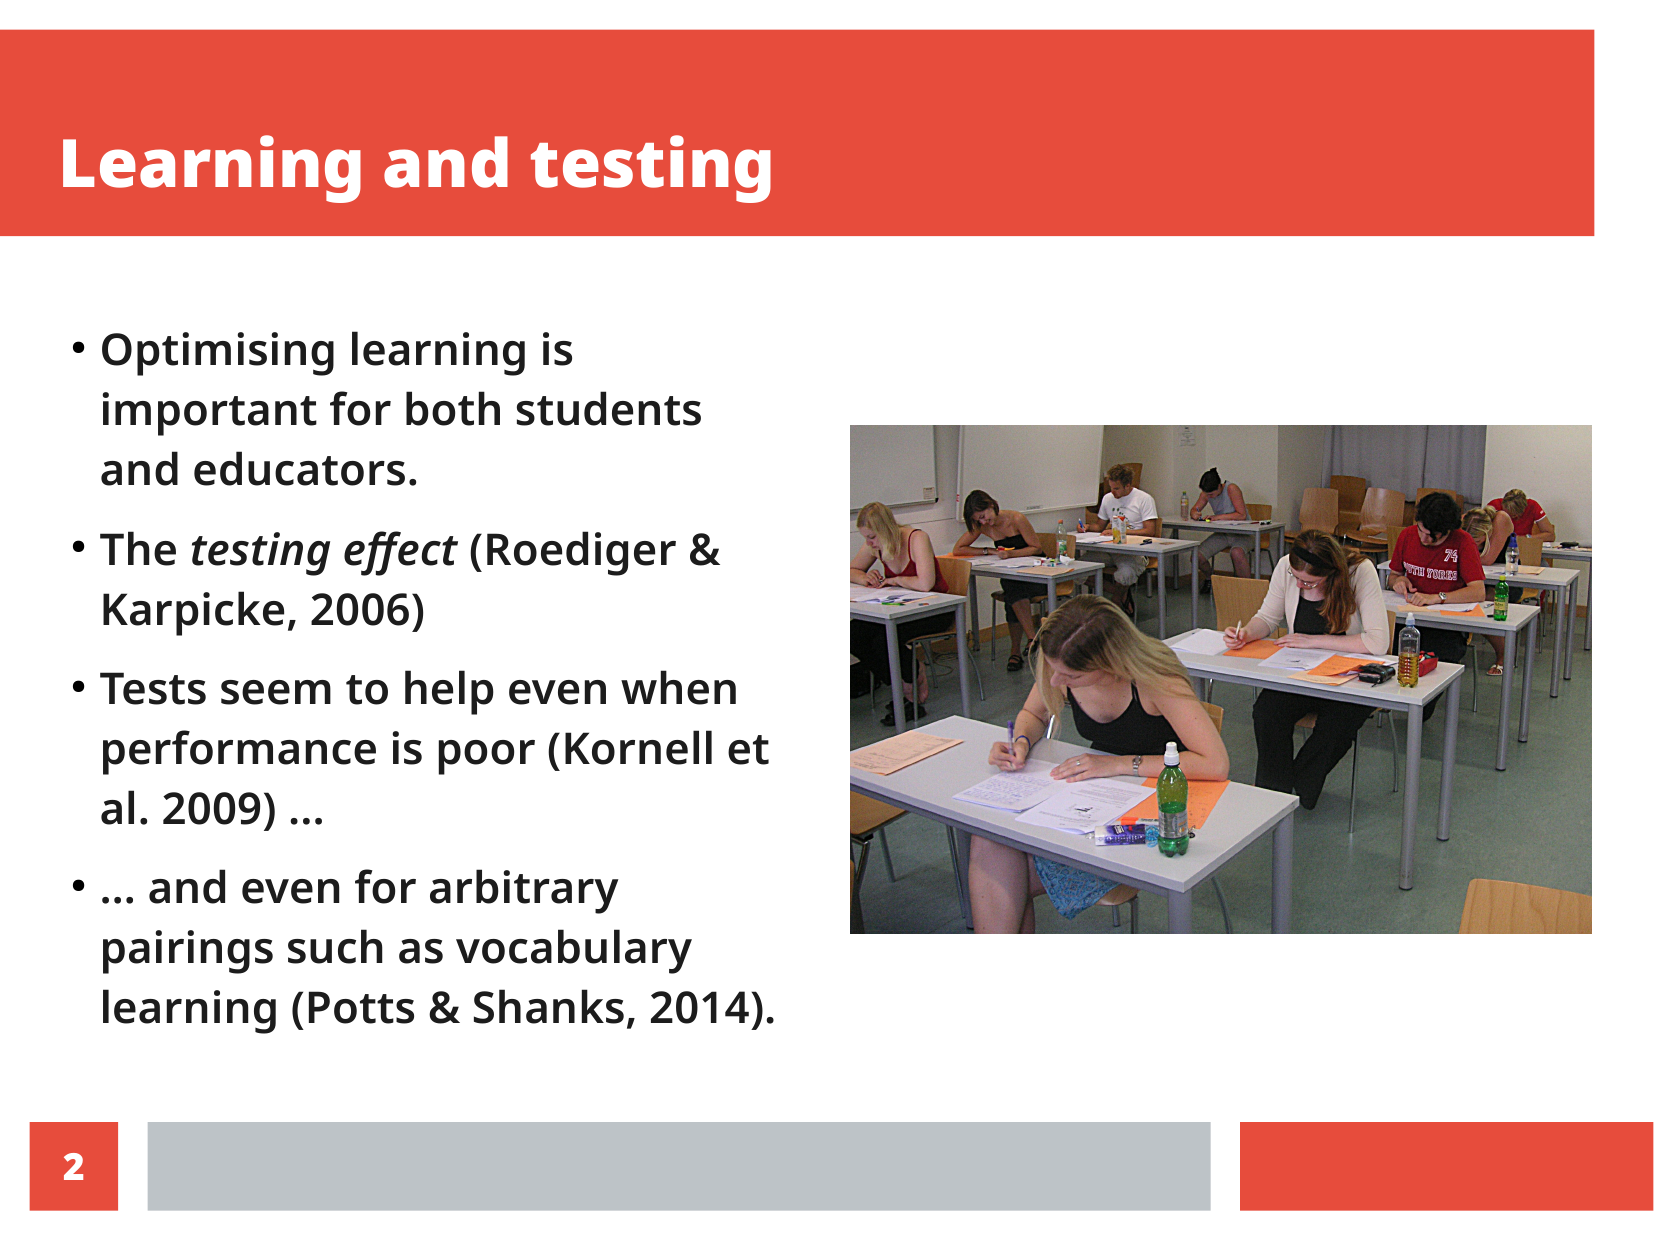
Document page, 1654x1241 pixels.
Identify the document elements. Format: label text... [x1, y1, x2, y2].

list Optimising learning is important for both students and educators. The testing effect (Roediger & Karpicke, 2006) Tests seem to help even when performance is poor (Kornell et al. 2009) ... … and even for arbitrary pairings such as vocabulary learning (Potts & Shanks, 2014). [70, 318, 780, 1087]
title Learning and testing [59, 59, 1595, 207]
picture [850, 425, 1592, 934]
